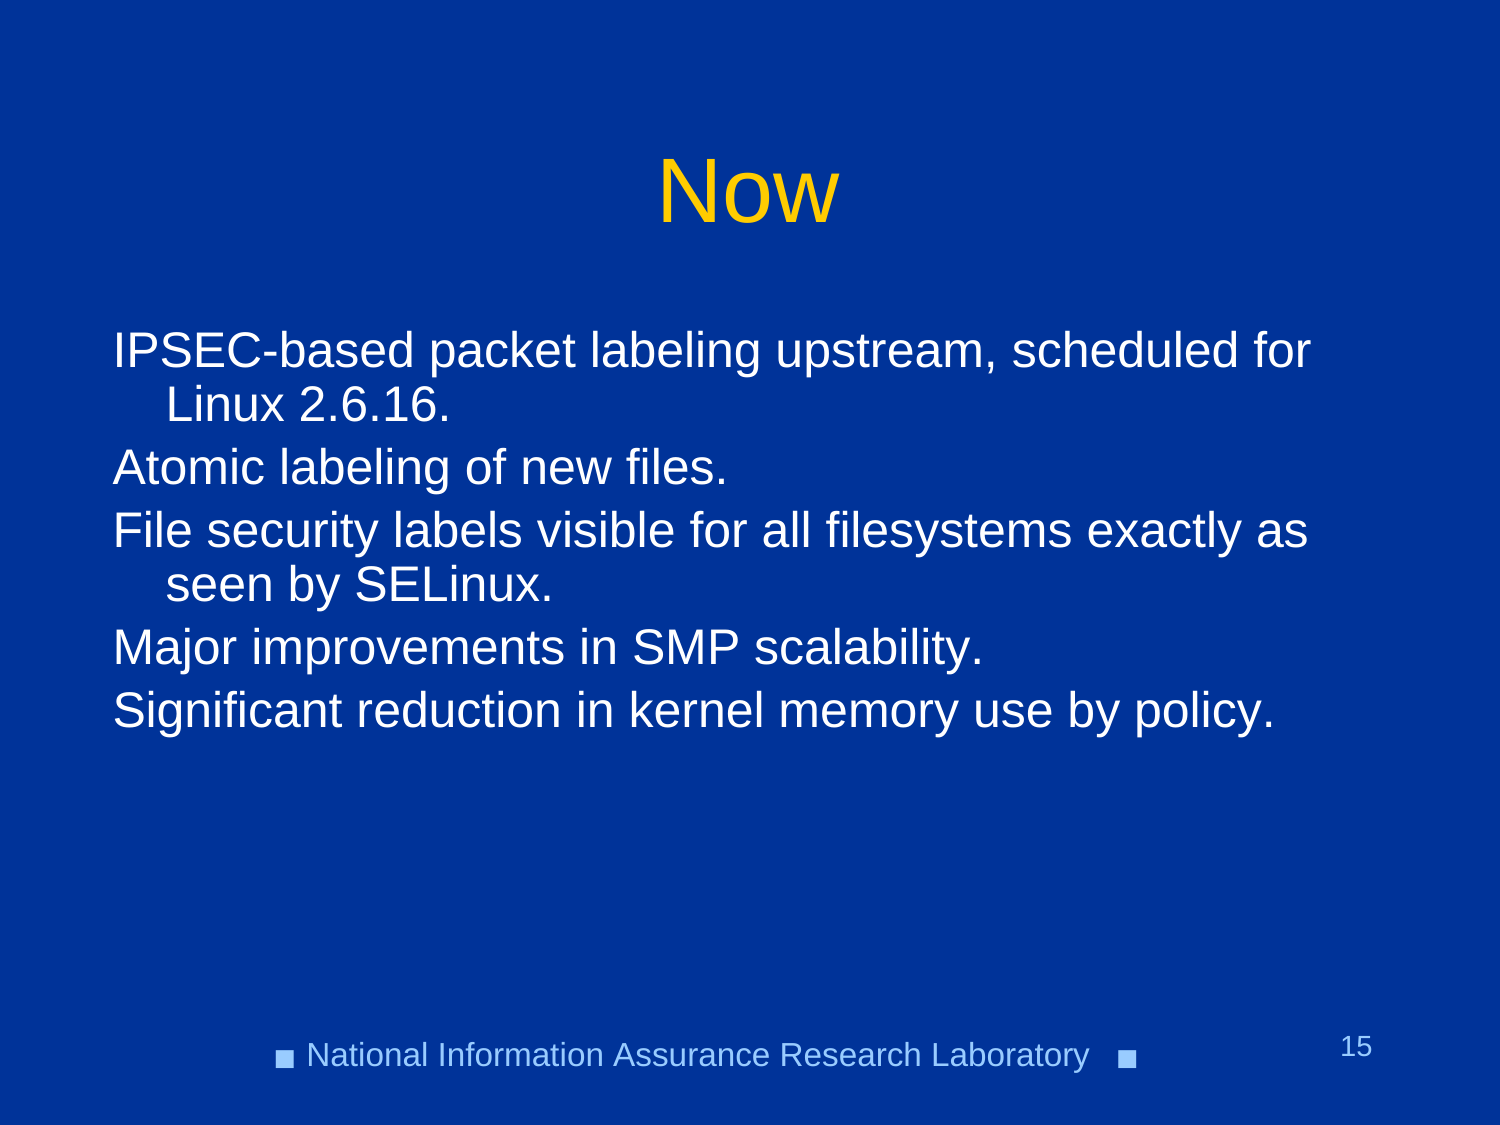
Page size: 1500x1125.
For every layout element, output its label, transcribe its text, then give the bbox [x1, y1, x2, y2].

list IPSEC-based packet labeling upstream, scheduled for Linux 2.6.16. Atomic labeling of new files. File security labels visible for all filesystems exactly as seen by SELinux. Major improvements in SMP scalability. Significant reduction in kernel memory use by policy. [112, 324, 1385, 997]
title Now [112, 78, 1385, 309]
